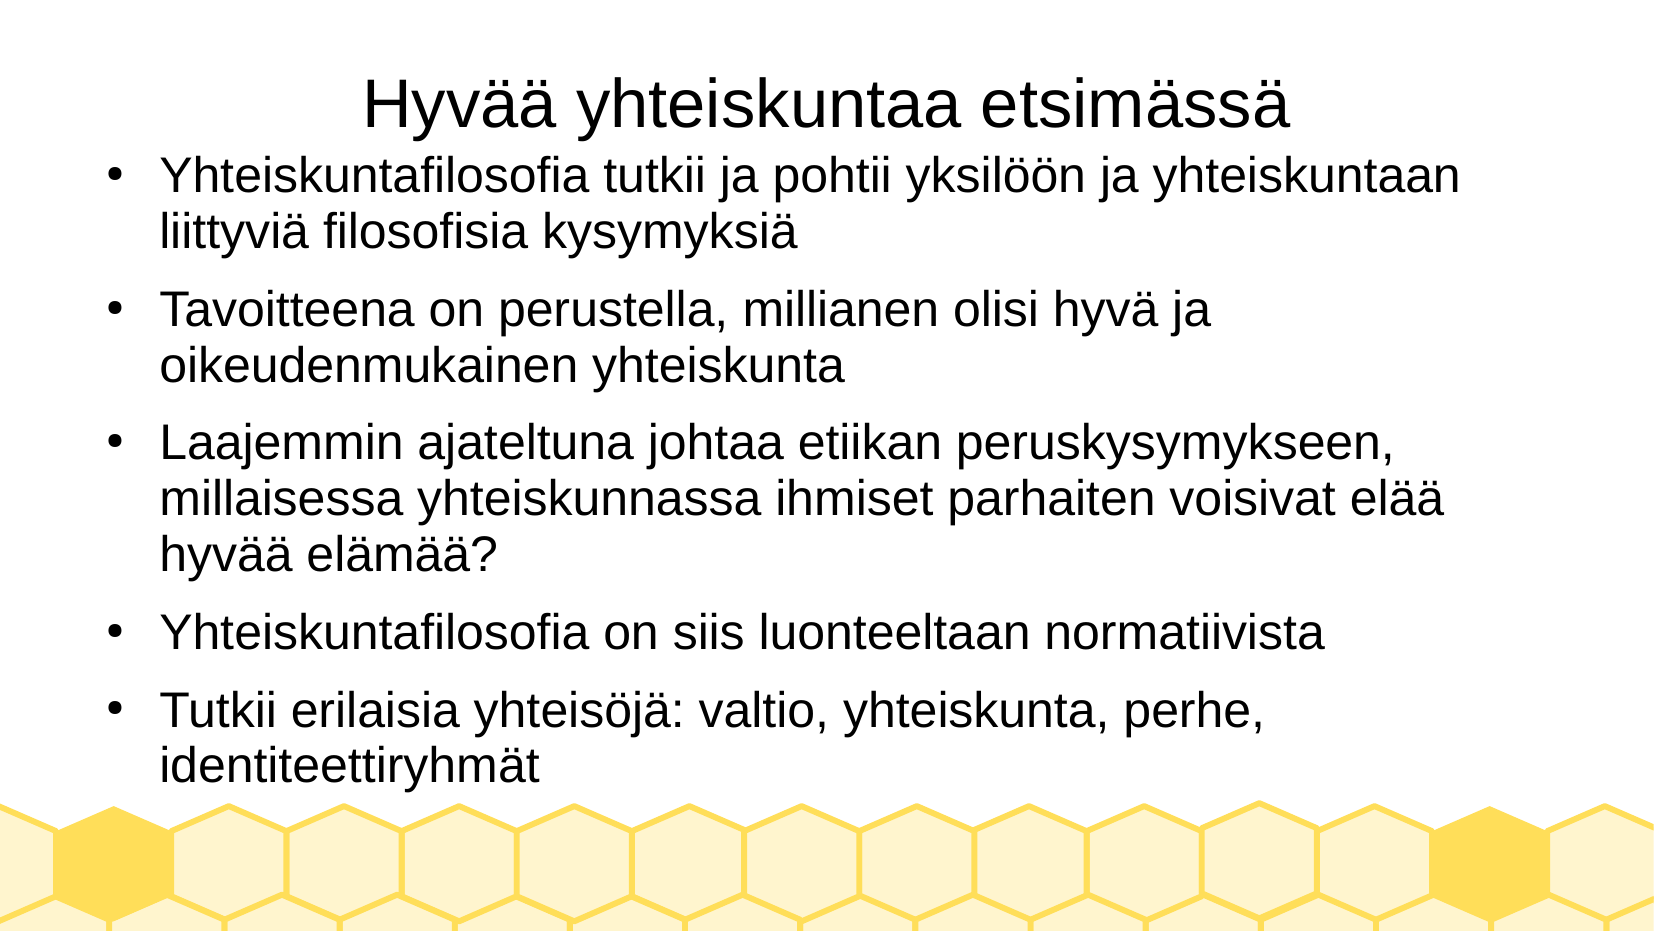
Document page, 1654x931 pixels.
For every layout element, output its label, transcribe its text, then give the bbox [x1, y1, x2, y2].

list Yhteiskuntafilosofia tutkii ja pohtii yksilöön ja yhteiskuntaan liittyviä filosofisia kysymyksiä Tavoitteena on perustella, millianen olisi hyvä ja oikeudenmukainen yhteiskunta Laajemmin ajateltuna johtaa etiikan peruskysymykseen, millaisessa yhteiskunnassa ihmiset parhaiten voisivat elää hyvää elämää? Yhteiskuntafilosofia on siis luonteeltaan normatiivista Tutkii erilaisia yhteisöjä: valtio, yhteiskunta, perhe, identiteettiryhmät [88, 147, 1565, 798]
title Hyvää yhteiskuntaa etsimässä [88, 29, 1565, 147]
